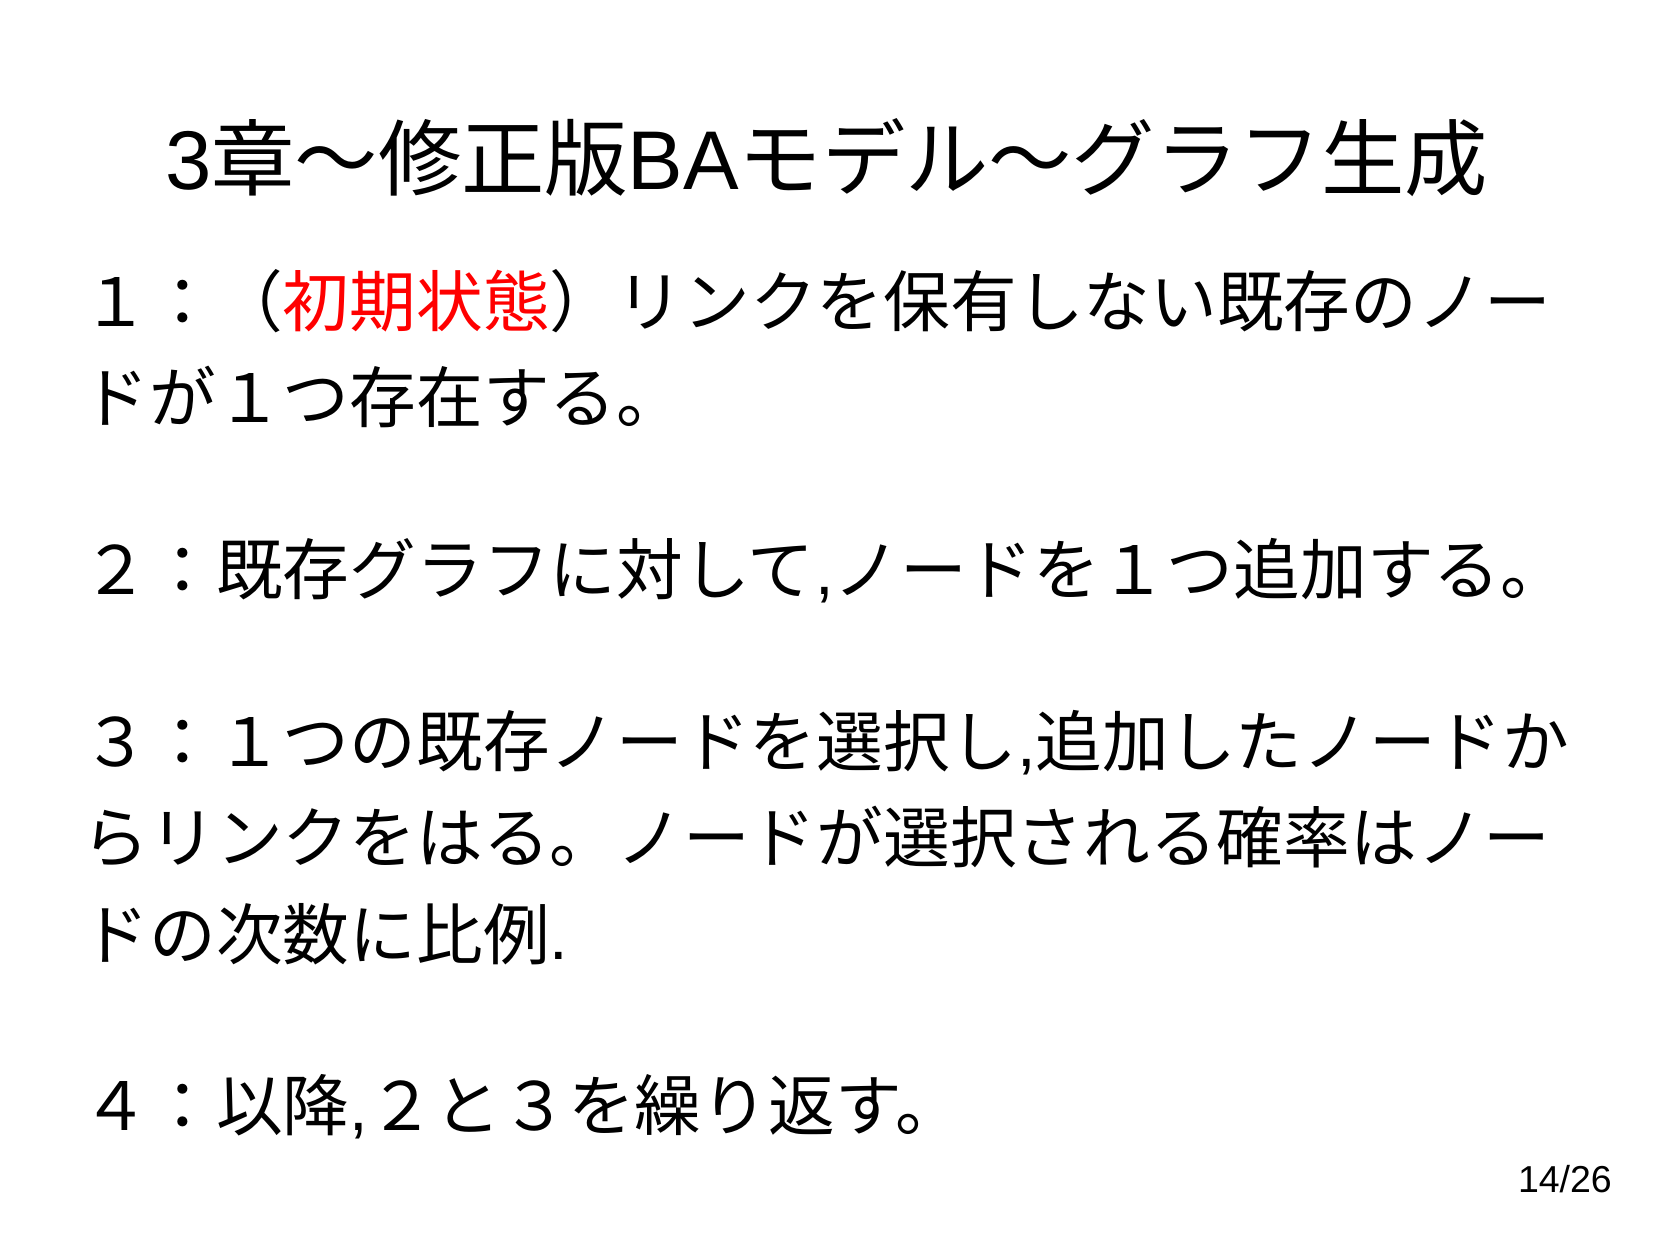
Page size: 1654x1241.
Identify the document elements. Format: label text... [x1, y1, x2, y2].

text_box 14/26 [1503, 1151, 1627, 1211]
title 3章～修正版BAモデル～グラフ生成 [82, 49, 1571, 257]
subtitle １：（初期状態）リンクを保有しない既存のノードが１つ存在する。 ２：既存グラフに対して,ノードを１つ追加する。 ３：１つの既存ノードを選択し,追加したノードからリンクをはる。ノードが選択される確率はノードの次数に比例. ４：以降,２と３を繰り返す。 [82, 290, 1571, 1109]
